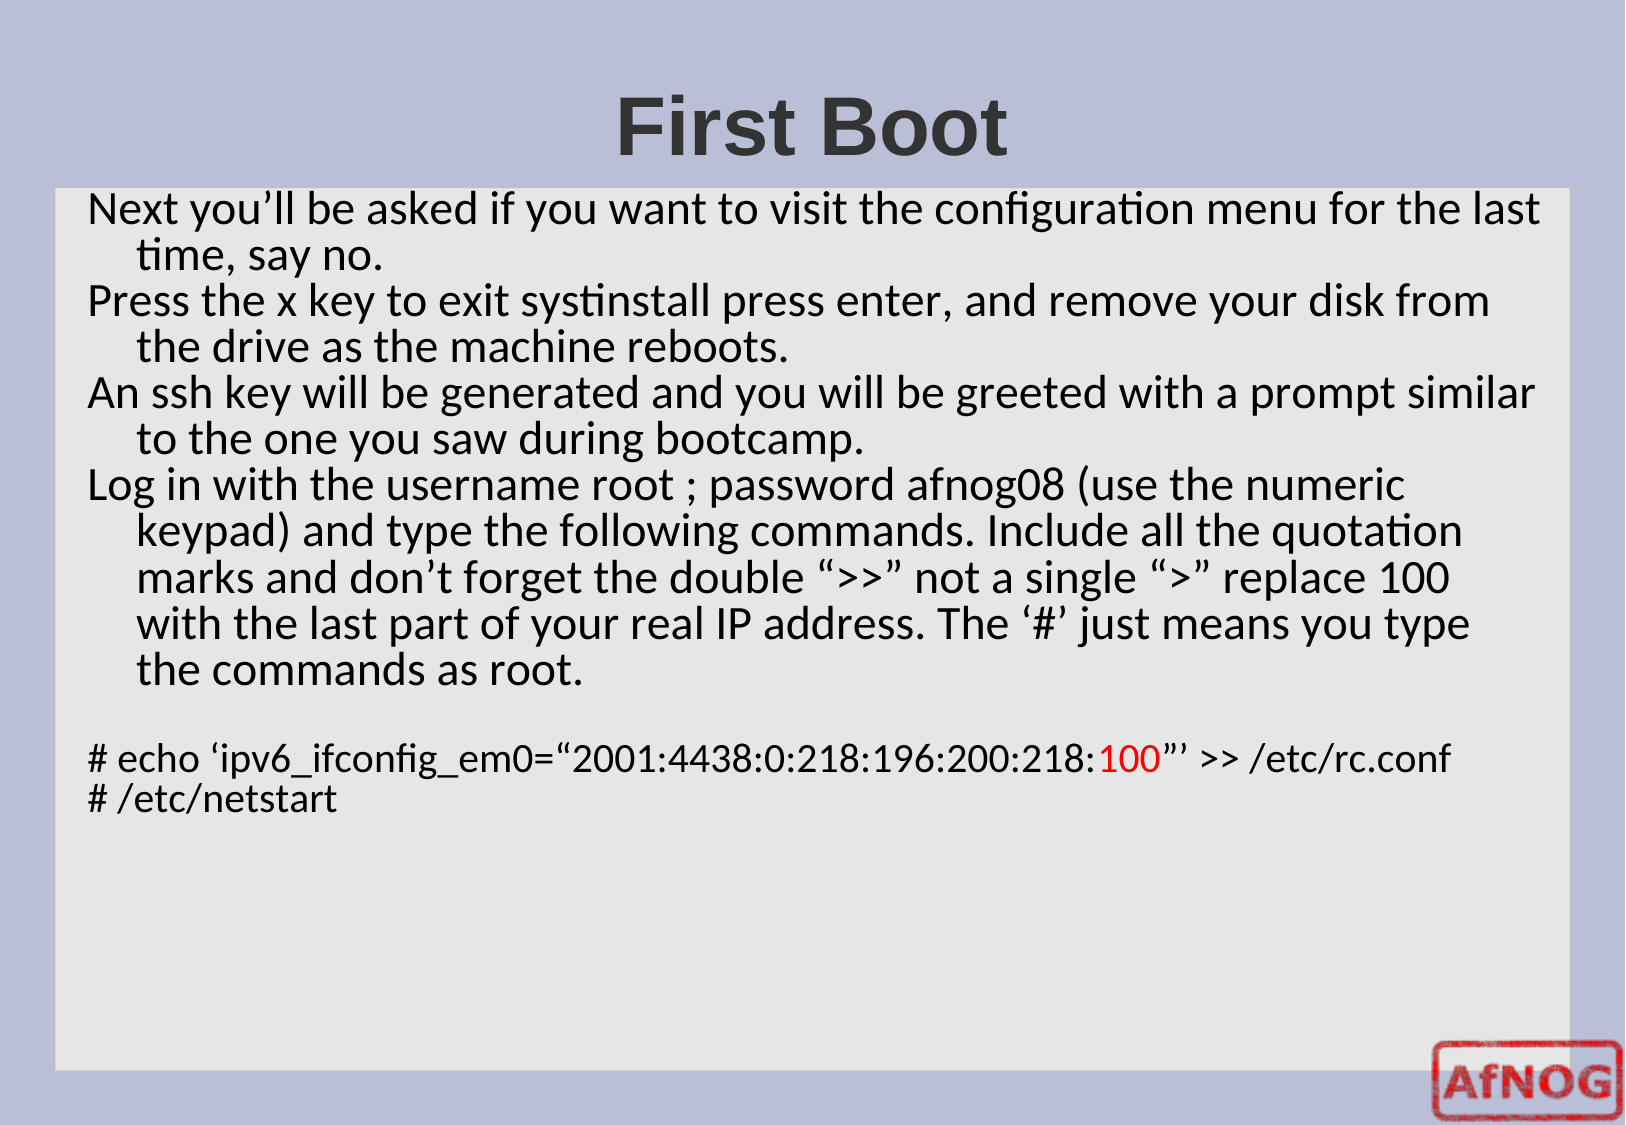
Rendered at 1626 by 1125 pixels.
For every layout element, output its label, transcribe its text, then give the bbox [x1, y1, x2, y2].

list Next you’ll be asked if you want to visit the configuration menu for the last time, say no. Press the x key to exit systinstall press enter, and remove your disk from the drive as the machine reboots. An ssh key will be generated and you will be greeted with a prompt similar to the one you saw during bootcamp. Log in with the username root ; password afnog08 (use the numeric keypad) and type the following commands. Include all the quotation marks and don’t forget the double “>>” not a single “>” replace 100 with the last part of your real IP address. The ‘#’ just means you type the commands as root. # echo ‘ipv6_ifconfig_em0=“2001:4438:0:218:196:200:218:100”’ >> /etc/rc.conf # /etc/netstart [71, 188, 1549, 1039]
title First Boot [54, 44, 1571, 215]
picture [1430, 1038, 1626, 1125]
